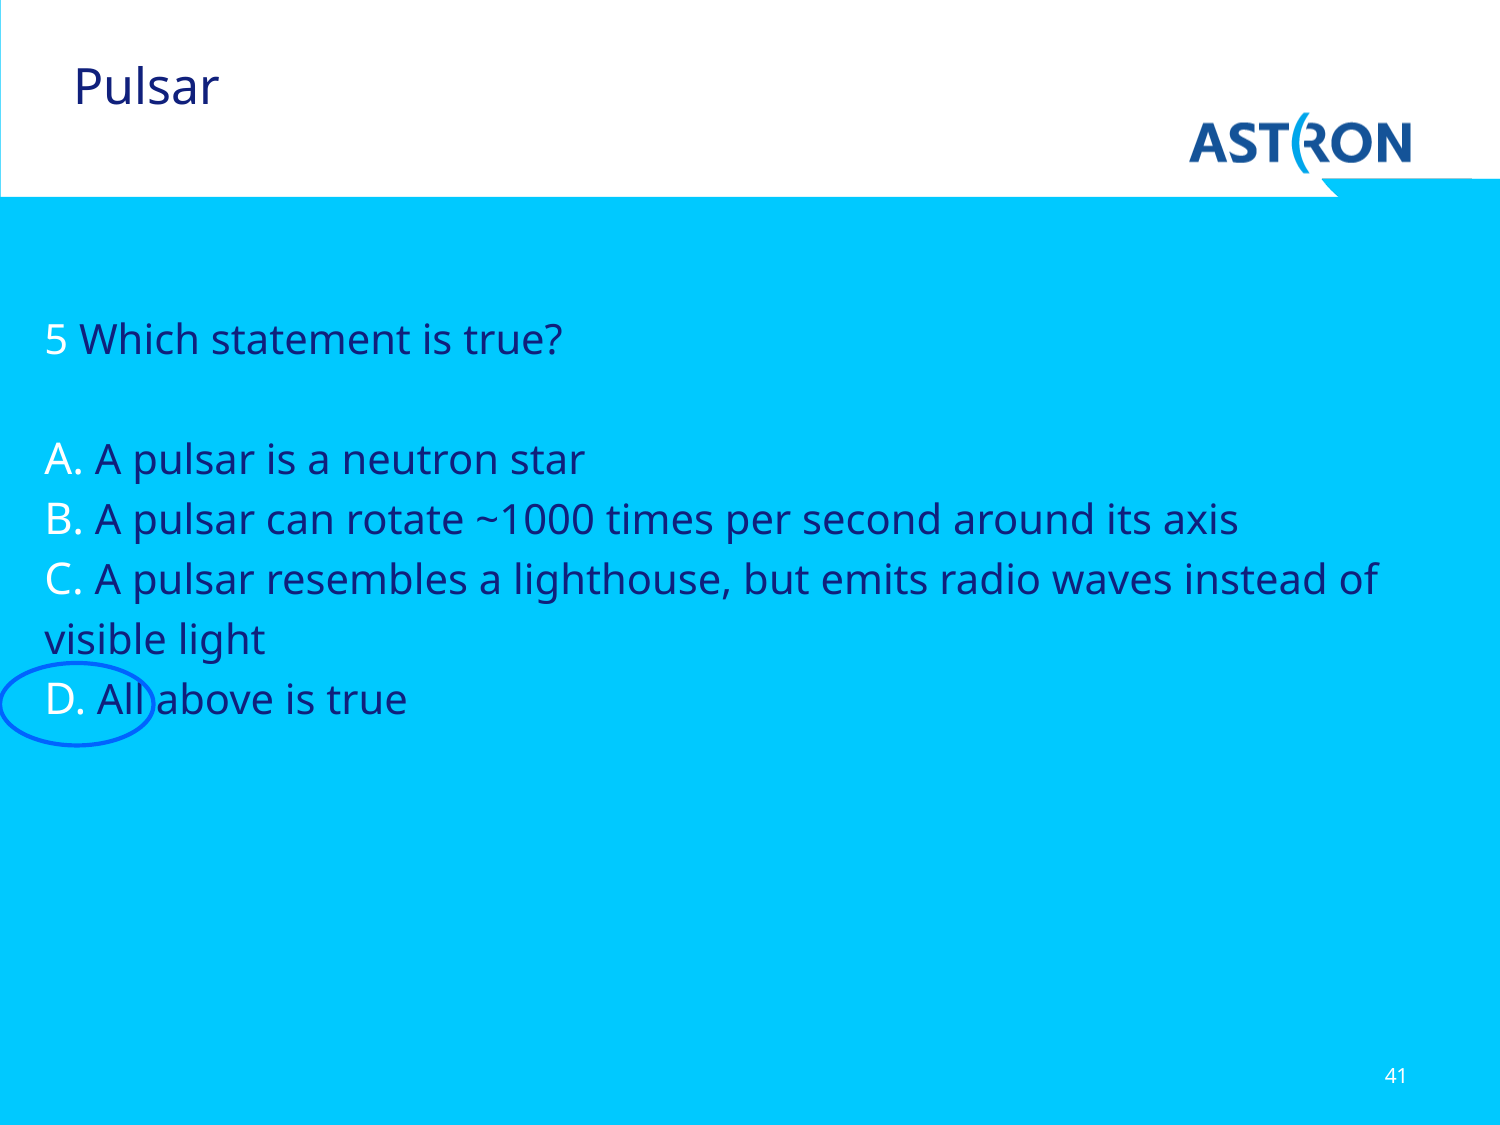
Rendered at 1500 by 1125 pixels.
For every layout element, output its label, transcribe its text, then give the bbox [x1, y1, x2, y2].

text_box Pulsar [59, 47, 502, 136]
text_box <number> [1208, 1062, 1409, 1125]
text_box 5 Which statement is true? A pulsar is a neutron star A pulsar can rotate ~1000 times per second around its axis A pulsar resembles a lighthouse, but emits radio waves instead of visible light All above is true [29, 666, 151, 743]
text_box 5 Which statement is true? A pulsar is a neutron star A pulsar can rotate ~1000 times per second around its axis A pulsar resembles a lighthouse, but emits radio waves instead of visible light All above is true [29, 295, 1477, 768]
picture [0, 0, 1500, 196]
